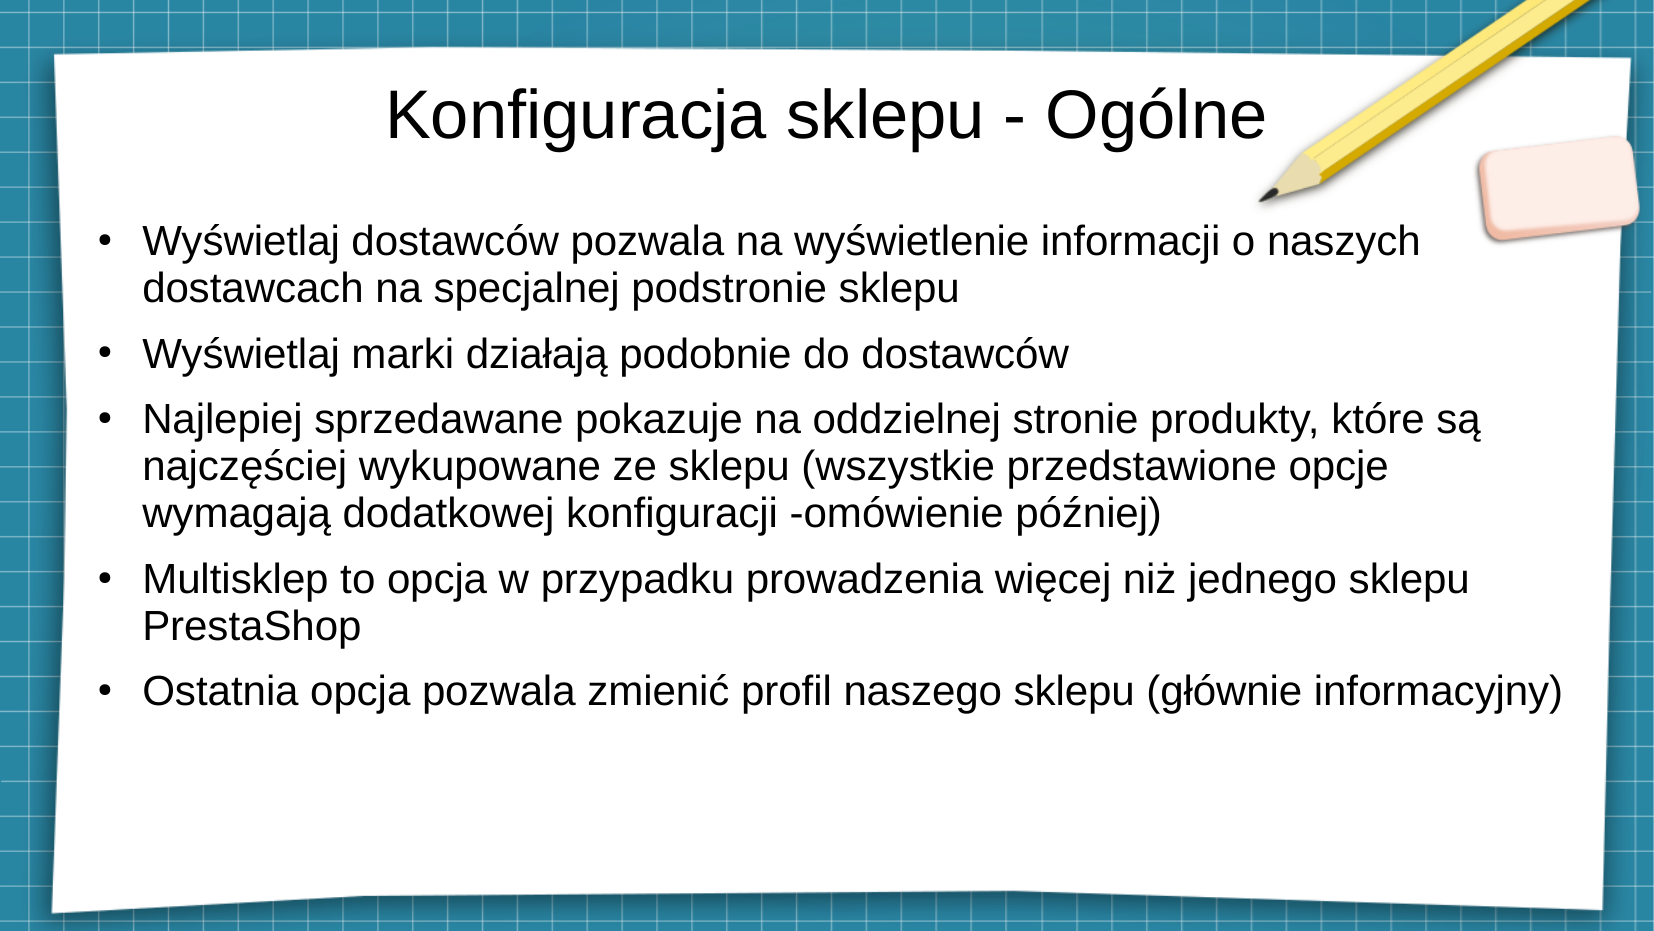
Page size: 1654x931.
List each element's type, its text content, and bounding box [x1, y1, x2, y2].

title Konfiguracja sklepu - Ogólne [82, 37, 1571, 193]
list Wyświetlaj dostawców pozwala na wyświetlenie informacji o naszych dostawcach na specjalnej podstronie sklepu Wyświetlaj marki działają podobnie do dostawców Najlepiej sprzedawane pokazuje na oddzielnej stronie produkty, które są najczęściej wykupowane ze sklepu (wszystkie przedstawione opcje wymagają dodatkowej konfiguracji -omówienie później) Multisklep to opcja w przypadku prowadzenia więcej niż jednego sklepu PrestaShop Ostatnia opcja pozwala zmienić profil naszego sklepu (głównie informacyjny) [82, 217, 1571, 758]
picture [0, 0, 1654, 931]
